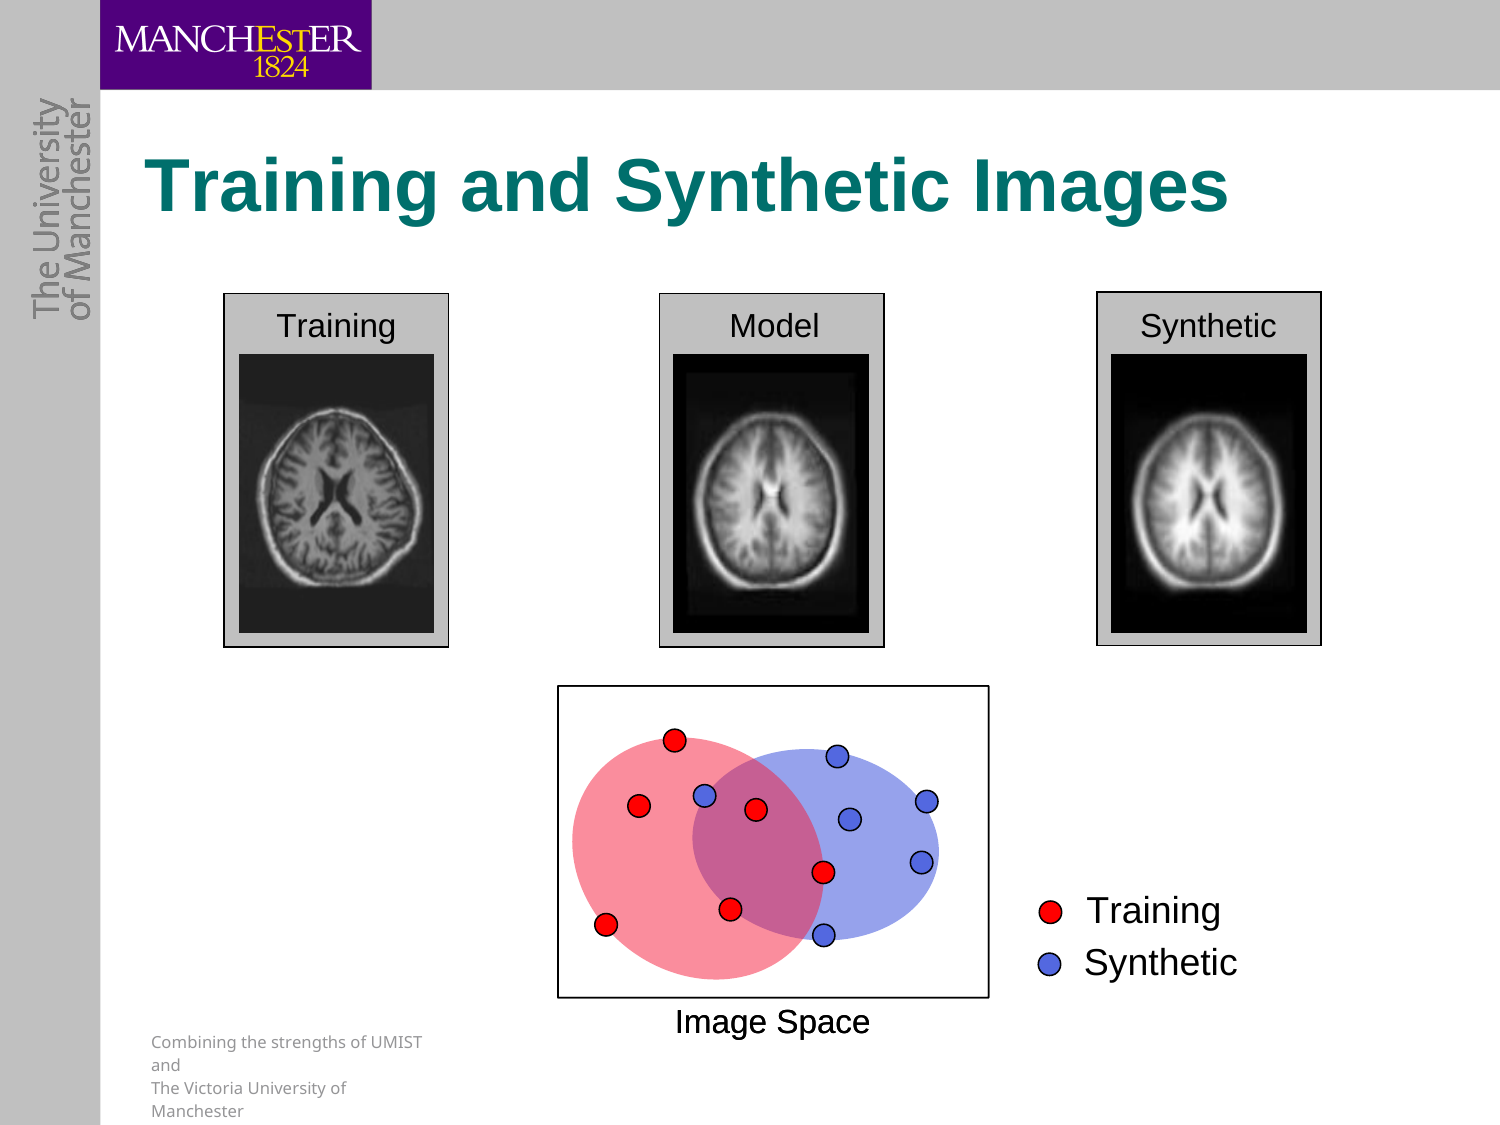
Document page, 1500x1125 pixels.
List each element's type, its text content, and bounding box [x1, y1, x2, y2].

picture [673, 354, 869, 633]
picture [1111, 354, 1307, 633]
text_box [1096, 291, 1322, 646]
text_box [1039, 901, 1062, 924]
text_box Training [1071, 884, 1238, 936]
text_box [572, 729, 939, 980]
title Training and Synthetic Images [129, 120, 1406, 251]
text_box Synthetic [1125, 299, 1293, 353]
picture [239, 354, 434, 633]
text_box [224, 293, 449, 647]
text_box [1038, 953, 1061, 976]
text_box Image Space [660, 995, 887, 1049]
picture [0, 0, 372, 320]
text_box Model [714, 299, 835, 353]
text_box Synthetic [1069, 936, 1254, 991]
text_box Training [261, 299, 412, 353]
text_box [659, 293, 884, 647]
